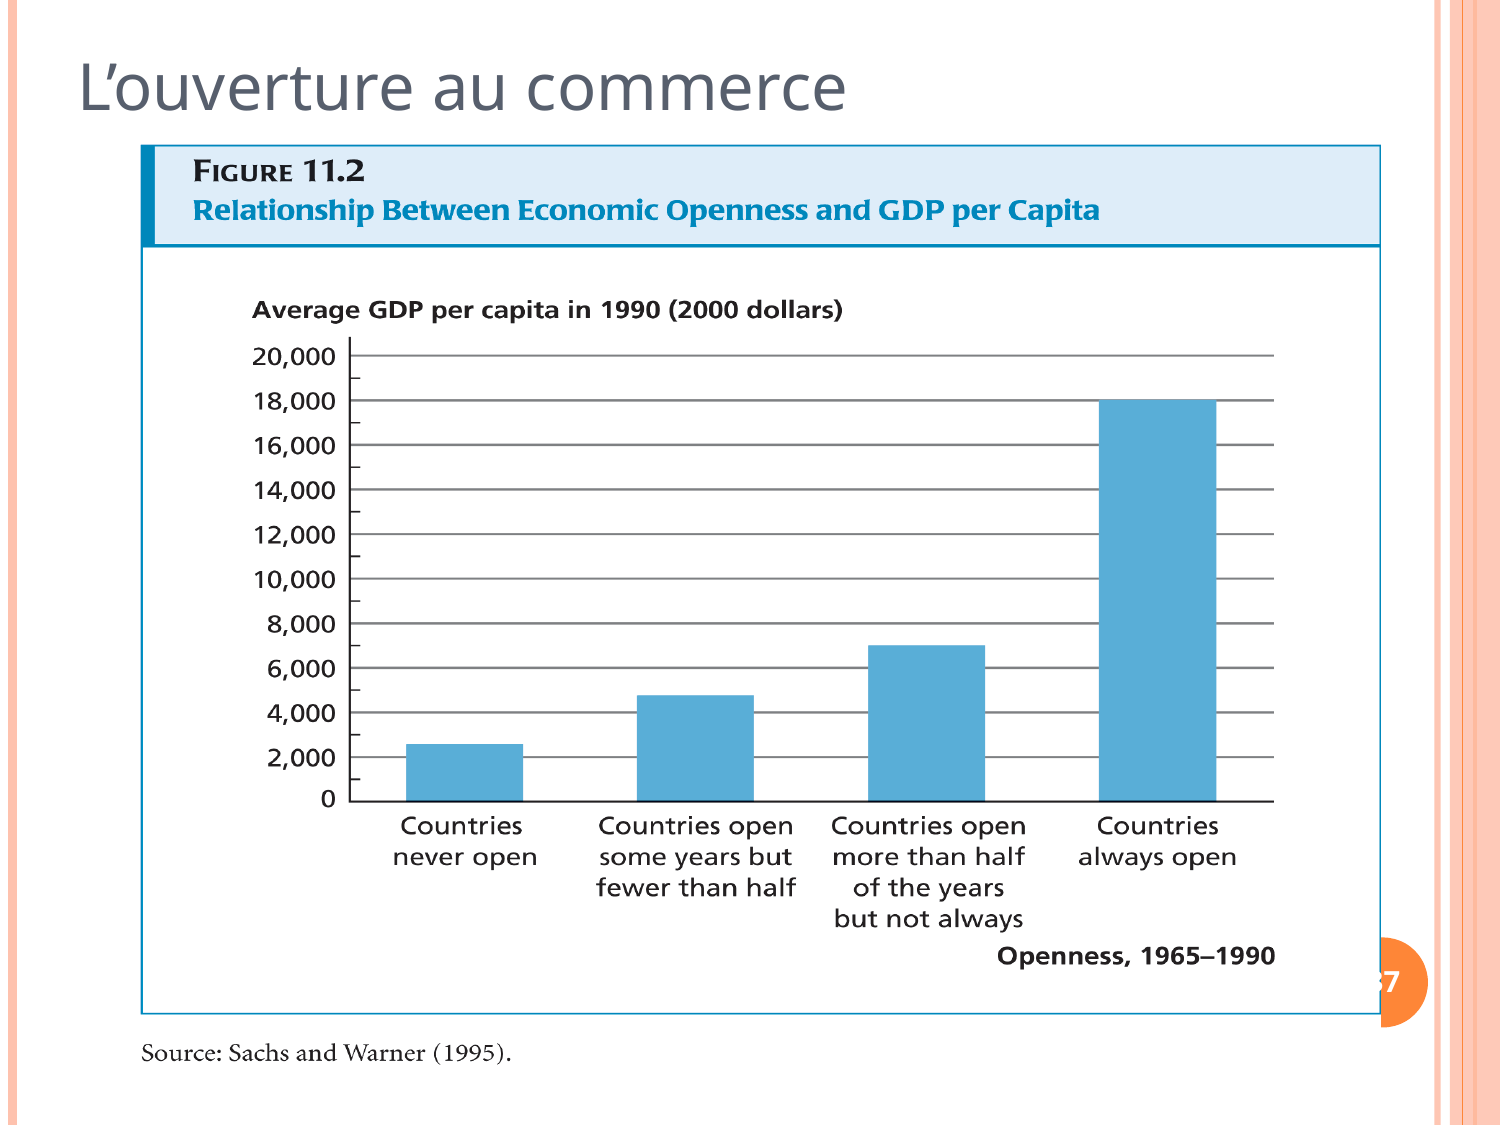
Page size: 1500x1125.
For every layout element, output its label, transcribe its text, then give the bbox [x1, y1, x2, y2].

picture [140, 1015, 1381, 1065]
picture [144, 248, 1379, 1012]
picture [155, 147, 1379, 243]
title L’ouverture au commerce [62, 37, 1450, 131]
slide_number <numéro> [1333, 940, 1434, 1027]
